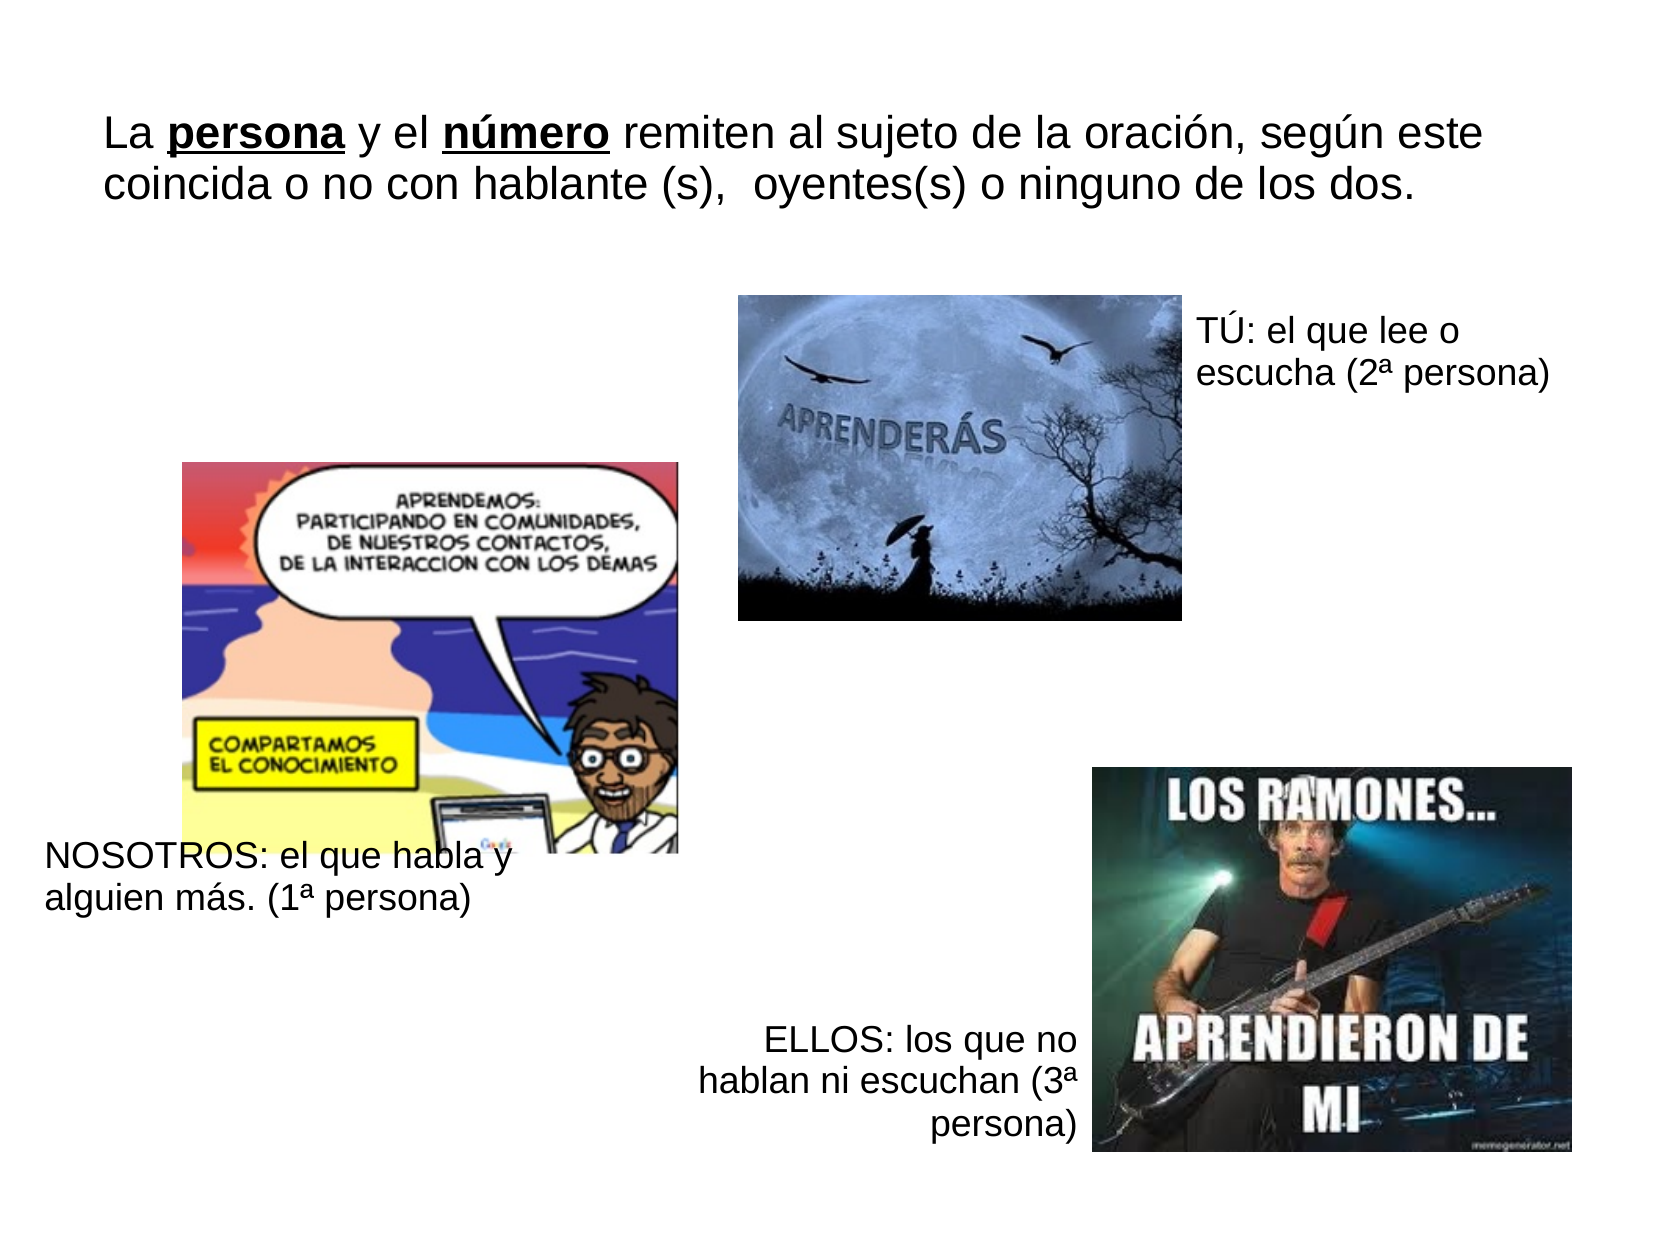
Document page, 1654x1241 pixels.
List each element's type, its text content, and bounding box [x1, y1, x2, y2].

text_box NOSOTROS: el que habla y alguien más. (1ª persona) [29, 826, 562, 926]
picture [738, 295, 1182, 621]
picture [182, 462, 680, 857]
picture [1092, 767, 1572, 1152]
text_box La persona y el número remiten al sujeto de la oración, según este coincida o no con hablante (s), oyentes(s) o ninguno de los dos. [88, 99, 1565, 219]
text_box TÚ: el que lee o escucha (2ª persona) [1181, 301, 1595, 401]
text_box ELLOS: los que no hablan ni escuchan (3ª persona) [679, 1010, 1093, 1152]
